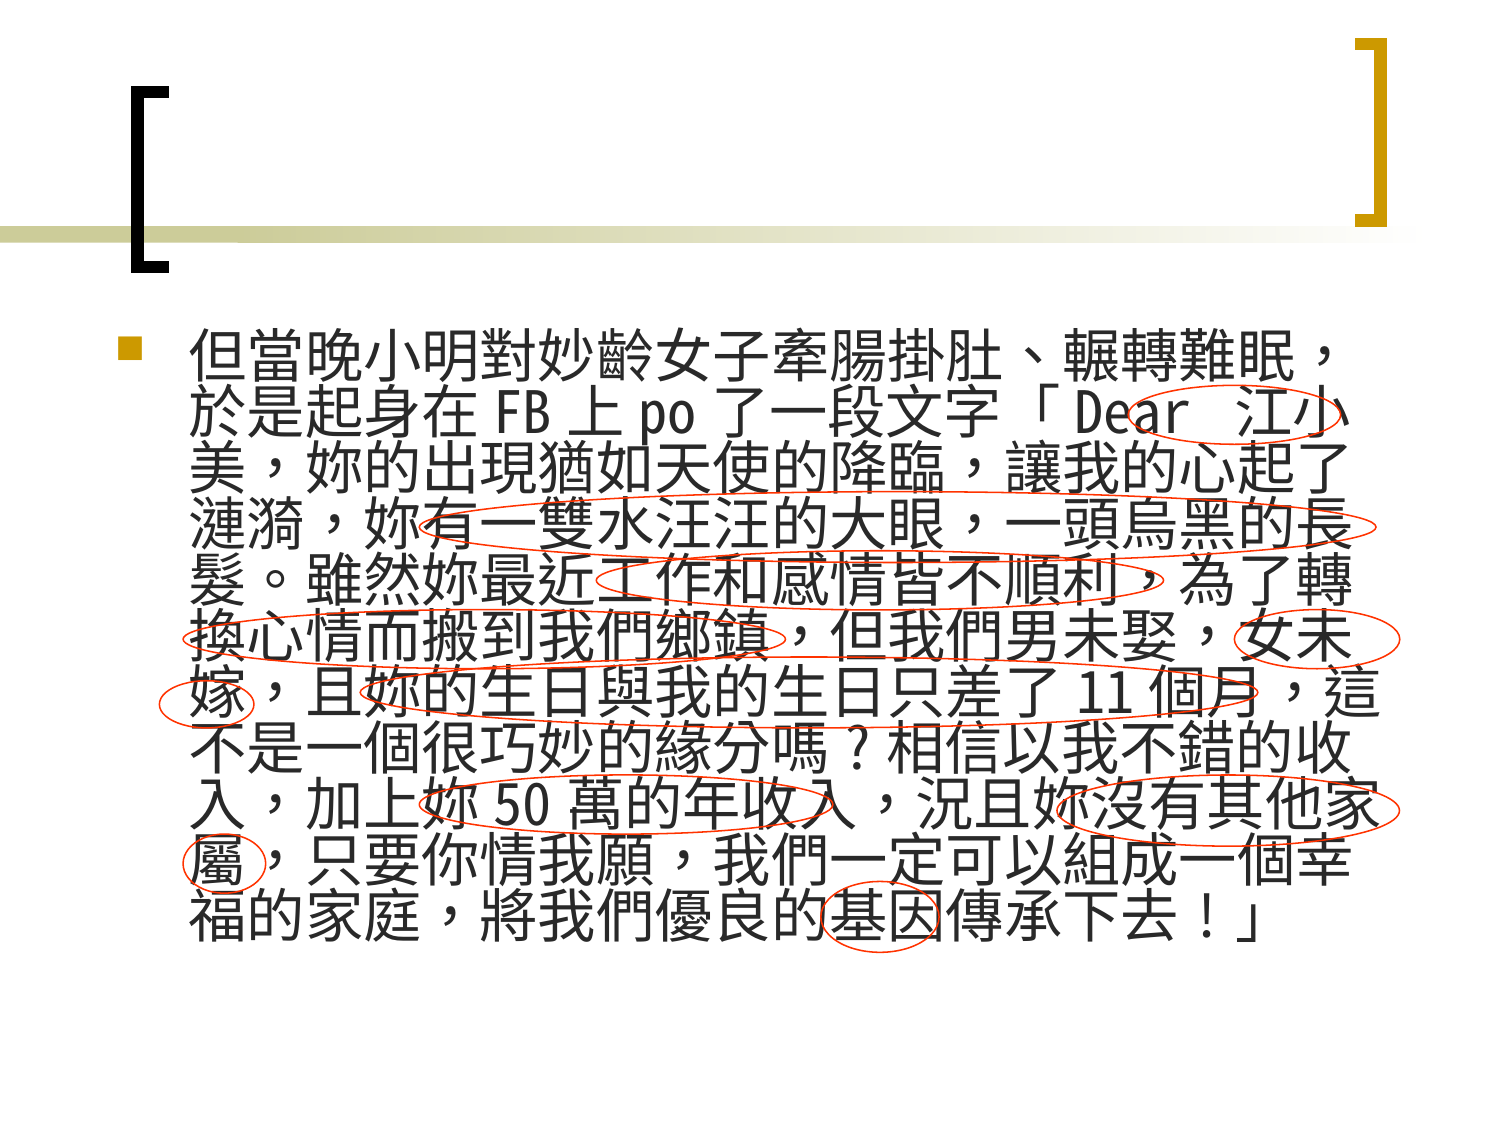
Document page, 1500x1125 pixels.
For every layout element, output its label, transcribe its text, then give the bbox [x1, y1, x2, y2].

list 但當晚小明對妙齡女子牽腸掛肚、輾轉難眠，於是起身在FB上po了一段文字「Dear 江小美，妳的出現猶如天使的降臨，讓我的心起了漣漪，妳有一雙水汪汪的大眼，一頭烏黑的長髮。雖然妳最近工作和感情皆不順利，為了轉換心情而搬到我們鄉鎮，但我們男未娶，女未嫁，且妳的生日與我的生日只差了11個月，這不是一個很巧妙的緣分嗎?相信以我不錯的收入，加上妳50萬的年收入，況且妳沒有其他家屬，只要你情我願，我們一定可以組成一個幸福的家庭，將我們優良的基因傳承下去!」 [100, 324, 1413, 1000]
